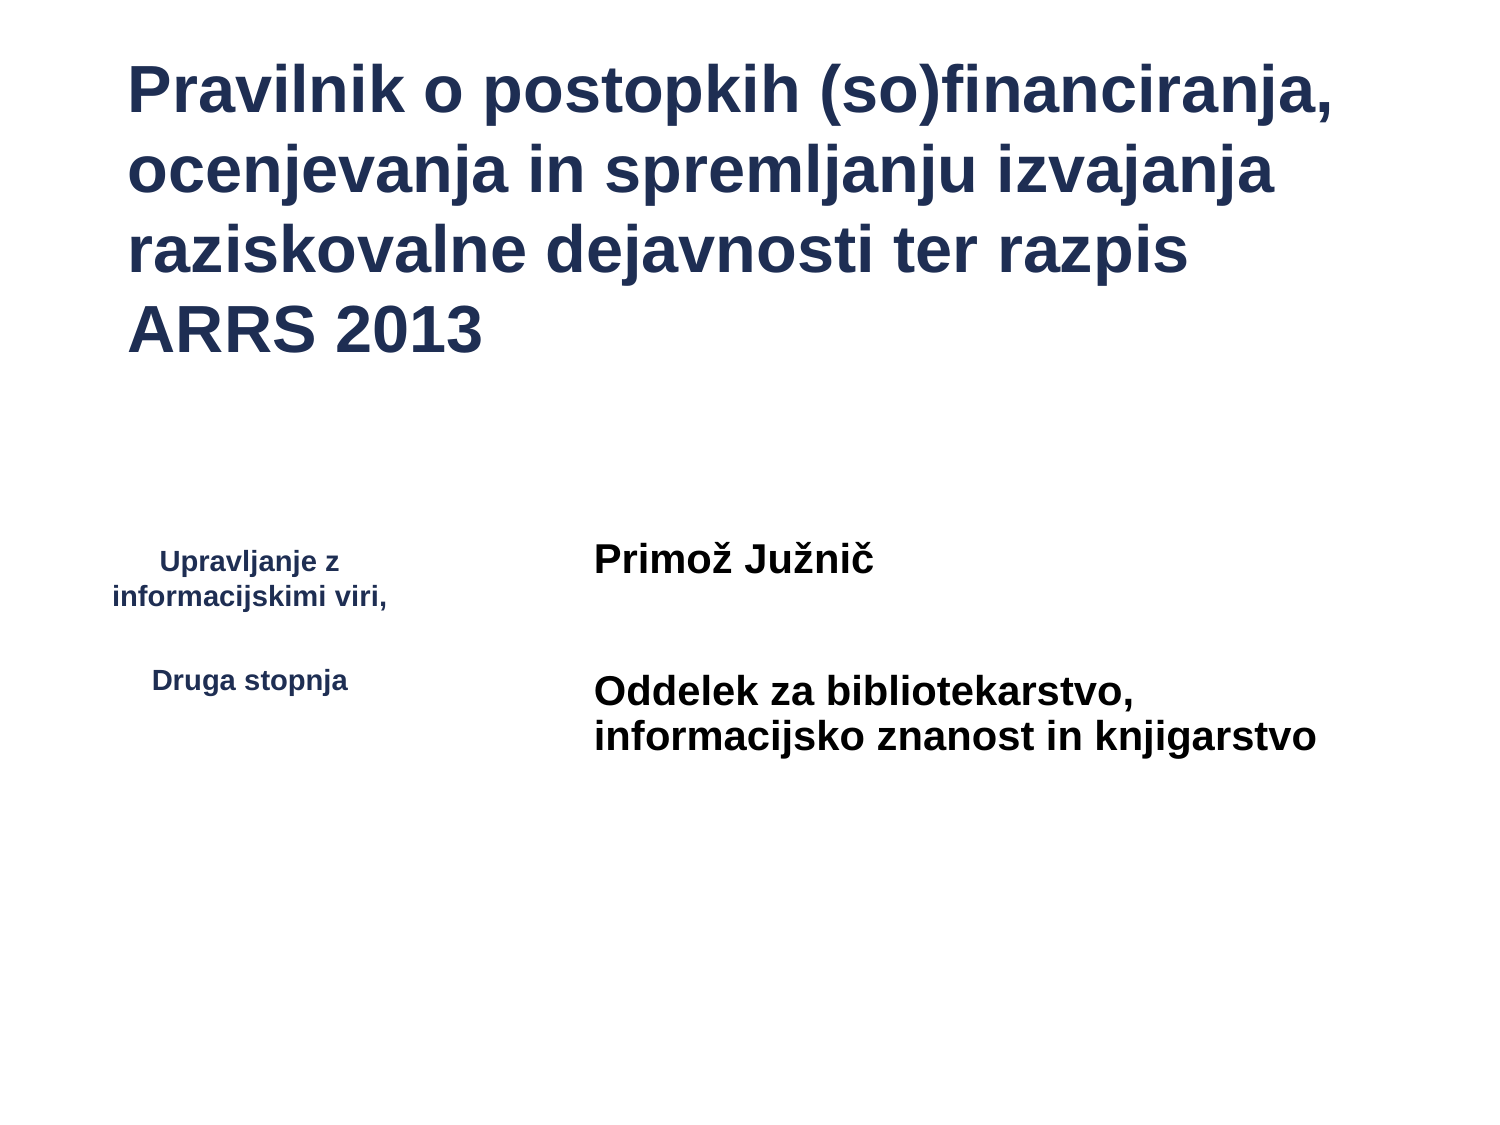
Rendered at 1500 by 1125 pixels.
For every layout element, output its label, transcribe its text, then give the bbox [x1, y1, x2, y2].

text_box Upravljanje z informacijskimi viri, Druga stopnja [37, 450, 463, 1051]
title Pravilnik o postopkih (so)financiranja, ocenjevanja in spremljanju izvajanja raziskovalne dejavnosti ter razpis ARRS 2013 [112, 0, 1388, 374]
subtitle Primož Južnič Oddelek za bibliotekarstvo, informacijsko znanost in knjigarstvo [578, 449, 1375, 976]
